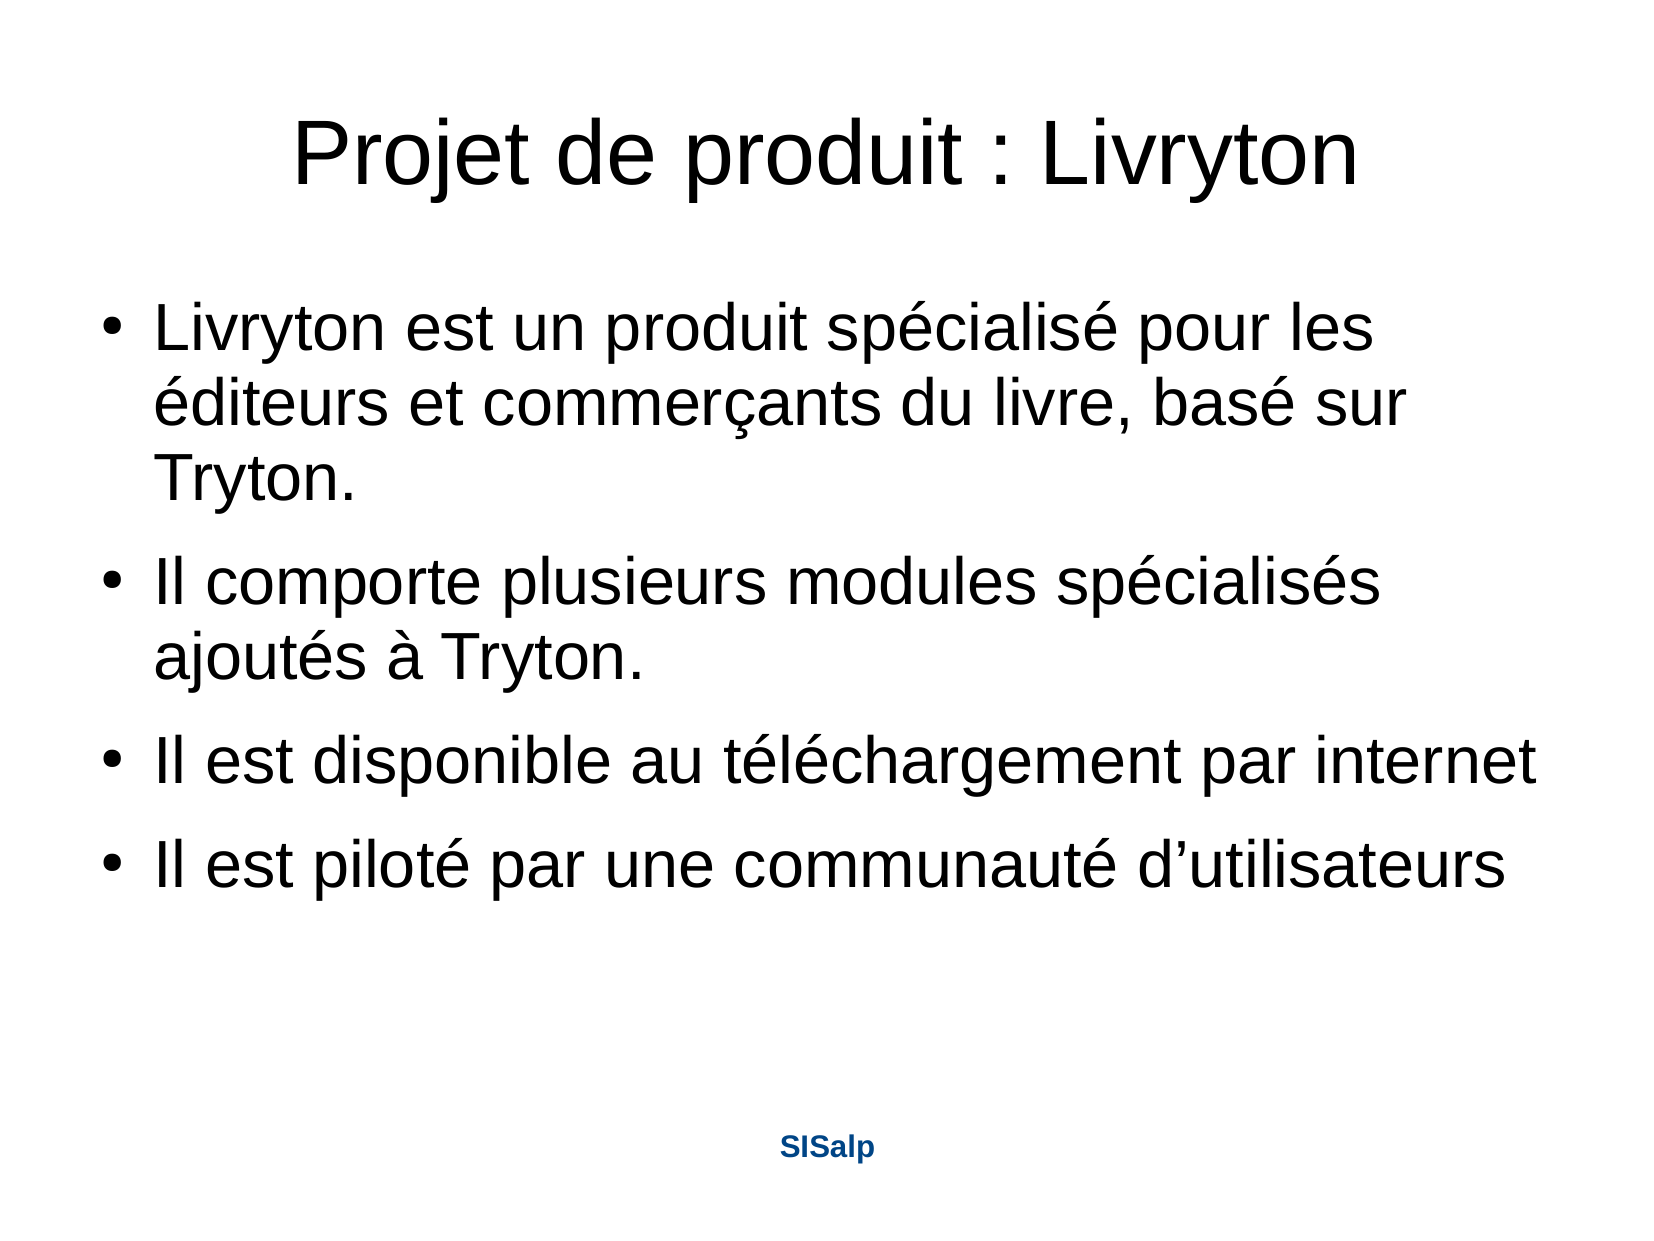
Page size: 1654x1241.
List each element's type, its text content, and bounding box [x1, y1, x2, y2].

title Projet de produit : Livryton [82, 49, 1571, 257]
list Livryton est un produit spécialisé pour les éditeurs et commerçants du livre, basé sur Tryton. Il comporte plusieurs modules spécialisés ajoutés à Tryton. Il est disponible au téléchargement par internet Il est piloté par une communauté d’utilisateurs [82, 290, 1571, 1010]
